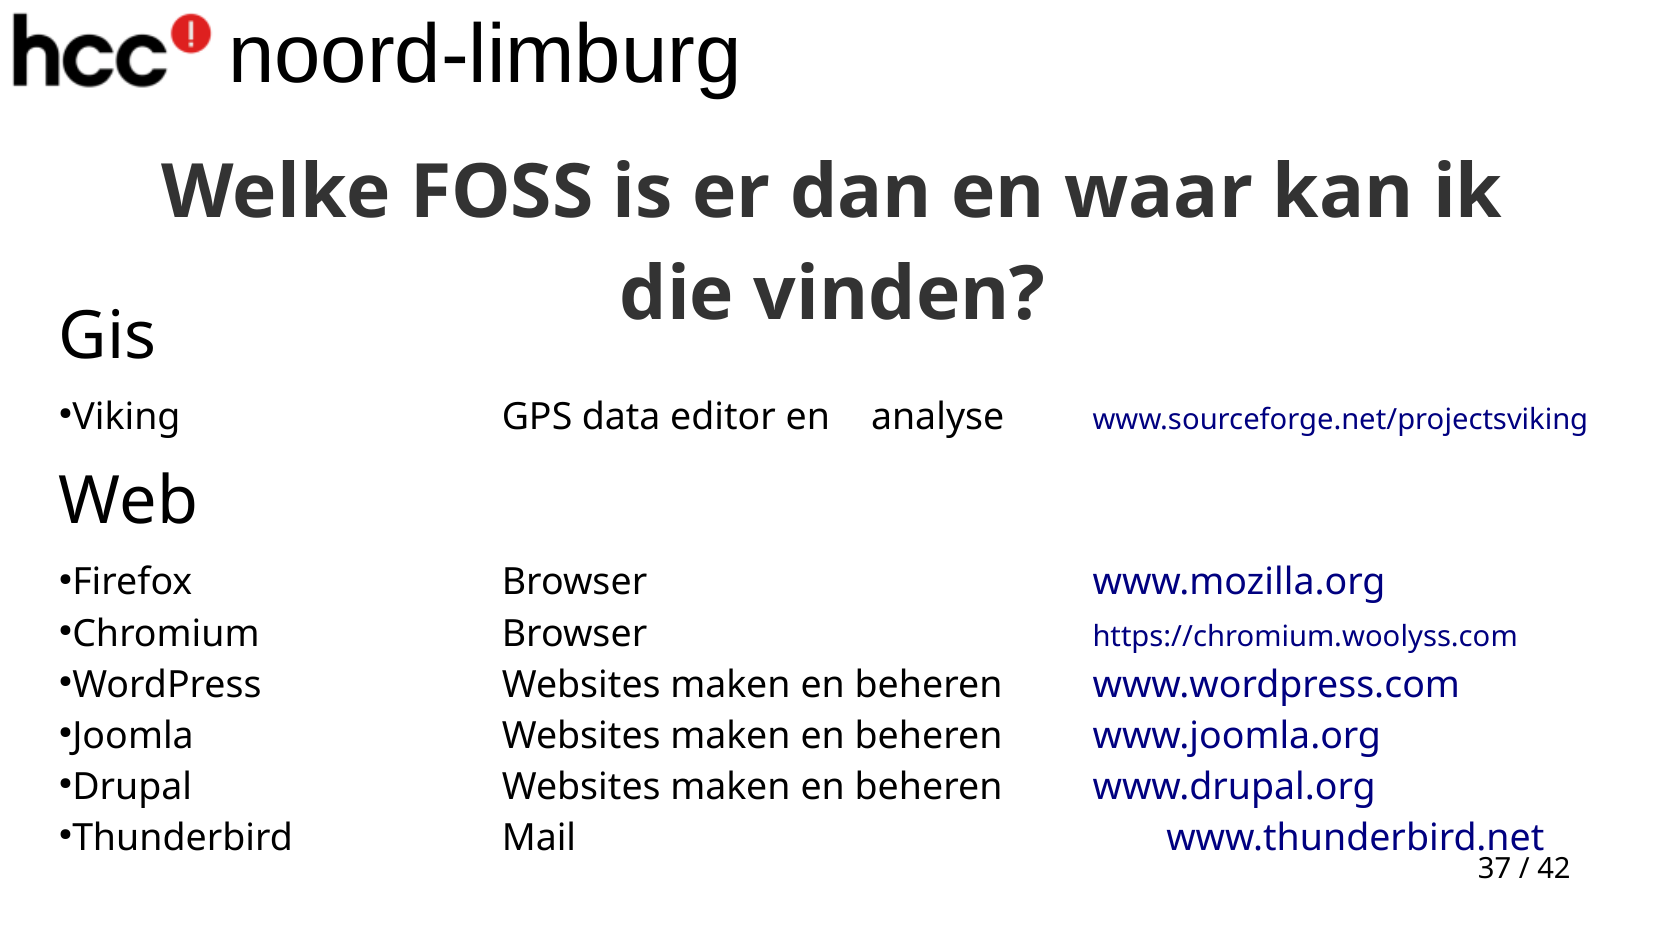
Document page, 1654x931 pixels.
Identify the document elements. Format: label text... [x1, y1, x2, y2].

picture [11, 11, 214, 91]
title Welke FOSS is er dan en waar kan ik die vinden? [129, 150, 1536, 298]
subtitle Gis Viking GPS data editor en analyse www.sourceforge.net/projectsviking Web Firefox Browser www.mozilla.org Chromium Browser https://chromium.woolyss.com WordPress Websites maken en beheren www.wordpress.com Joomla Websites maken en beheren www.joomla.org Drupal Websites maken en beheren www.drupal.org Thunderbird Mail www.thunderbird.net [59, 298, 1630, 850]
